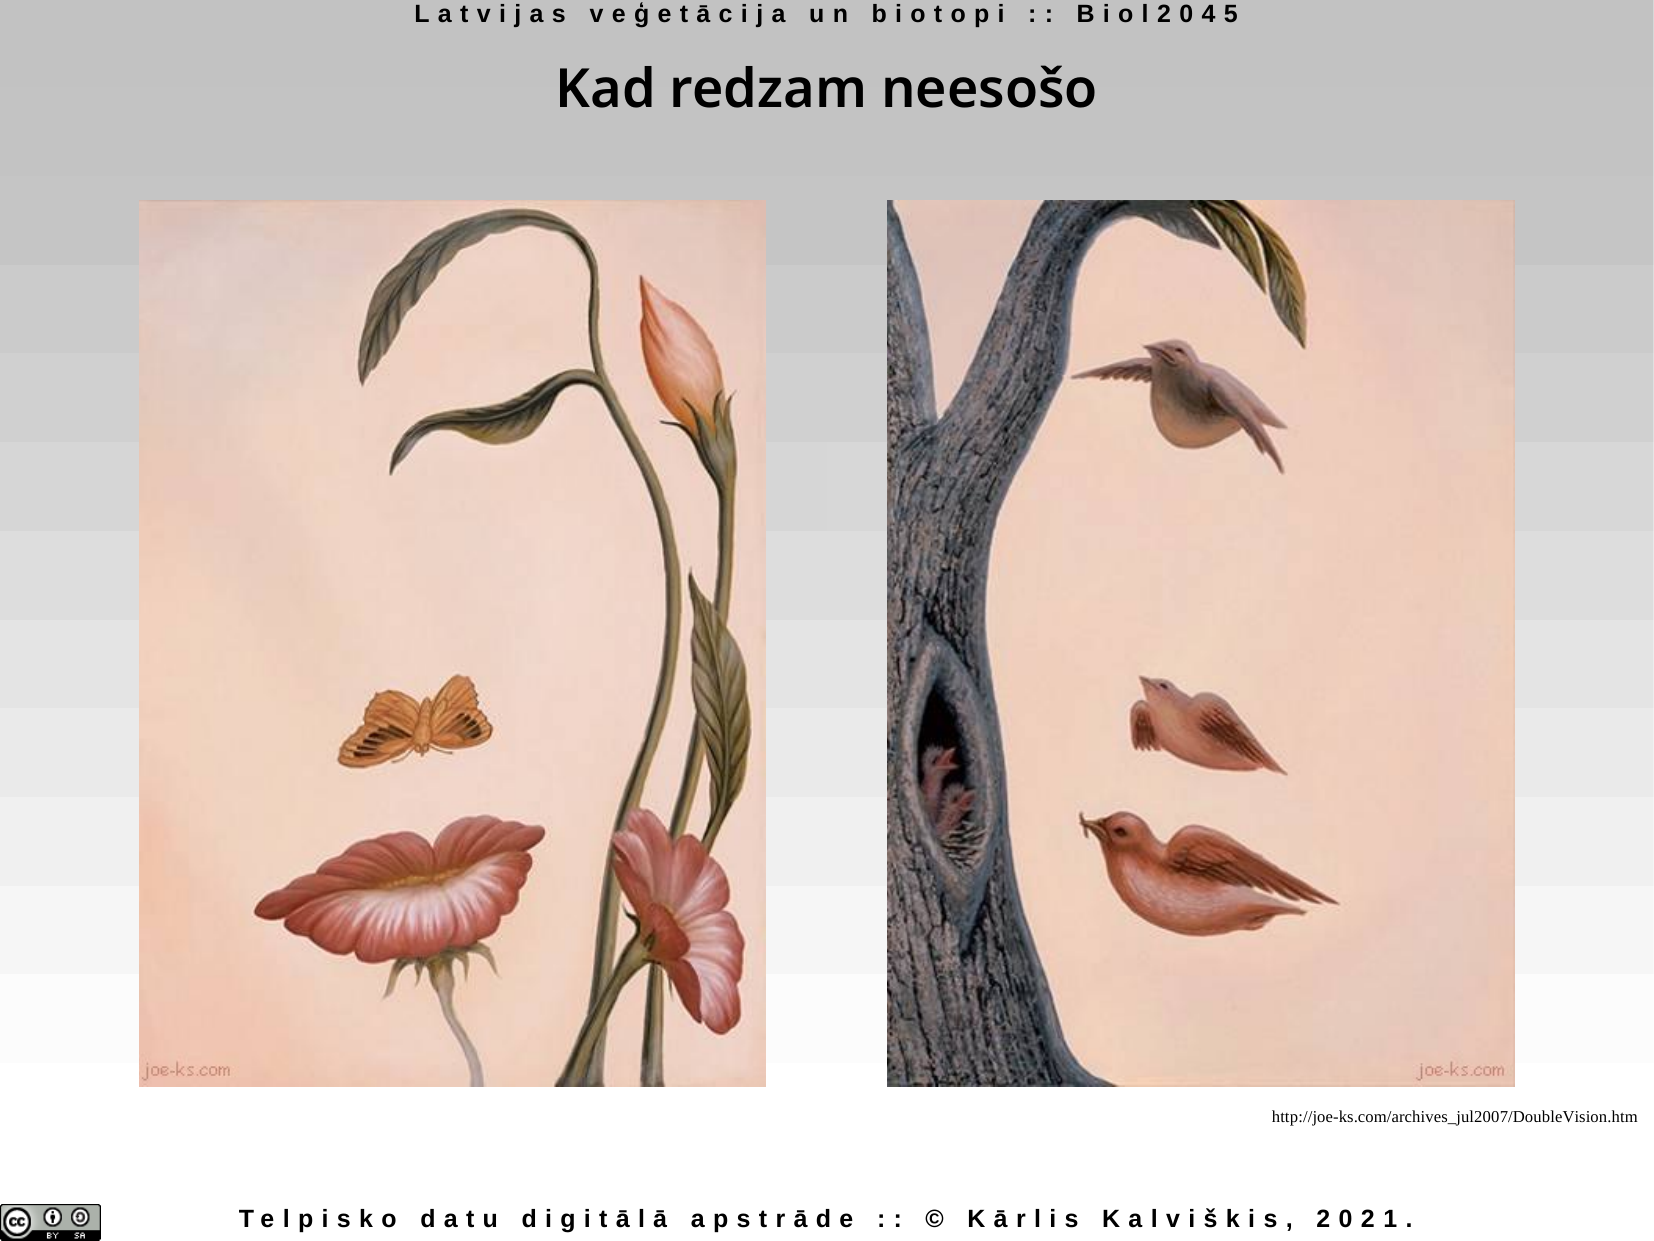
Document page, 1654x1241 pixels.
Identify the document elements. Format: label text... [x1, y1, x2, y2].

text_box http://joe-ks.com/archives_jul2007/DoubleVision.htm [1271, 1107, 1639, 1127]
title Kad redzam neesošo [29, 49, 1625, 296]
picture [0, 0, 1654, 1241]
